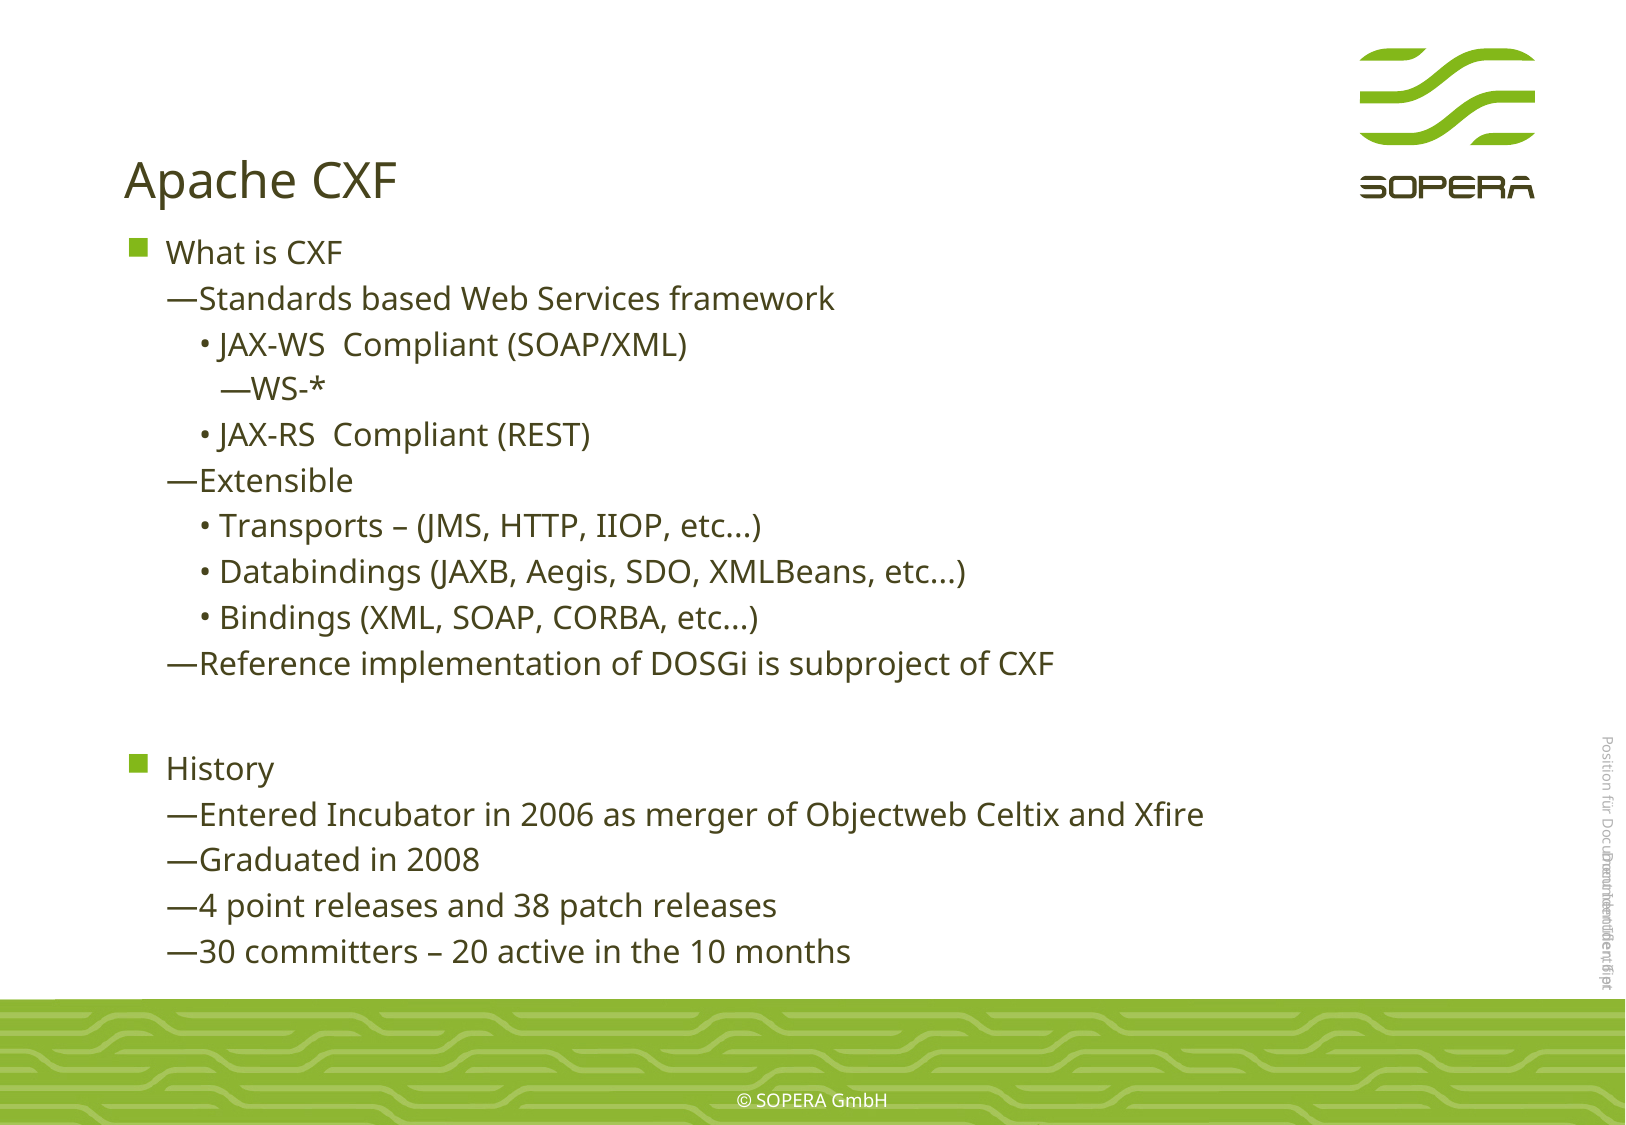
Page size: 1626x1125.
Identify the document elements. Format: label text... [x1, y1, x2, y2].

title Apache CXF [124, 154, 1308, 210]
picture [0, 999, 1626, 1125]
list What is CXF Standards based Web Services framework JAX-WS Compliant (SOAP/XML) WS-* JAX-RS Compliant (REST) Extensible Transports – (JMS, HTTP, IIOP, etc...) Databindings (JAXB, Aegis, SDO, XMLBeans, etc...) Bindings (XML, SOAP, CORBA, etc...) Reference implementation of DOSGi is subproject of CXF History Entered Incubator in 2006 as merger of Objectweb Celtix and Xfire Graduated in 2008 4 point releases and 38 patch releases 30 committers – 20 active in the 10 months [126, 232, 1538, 976]
